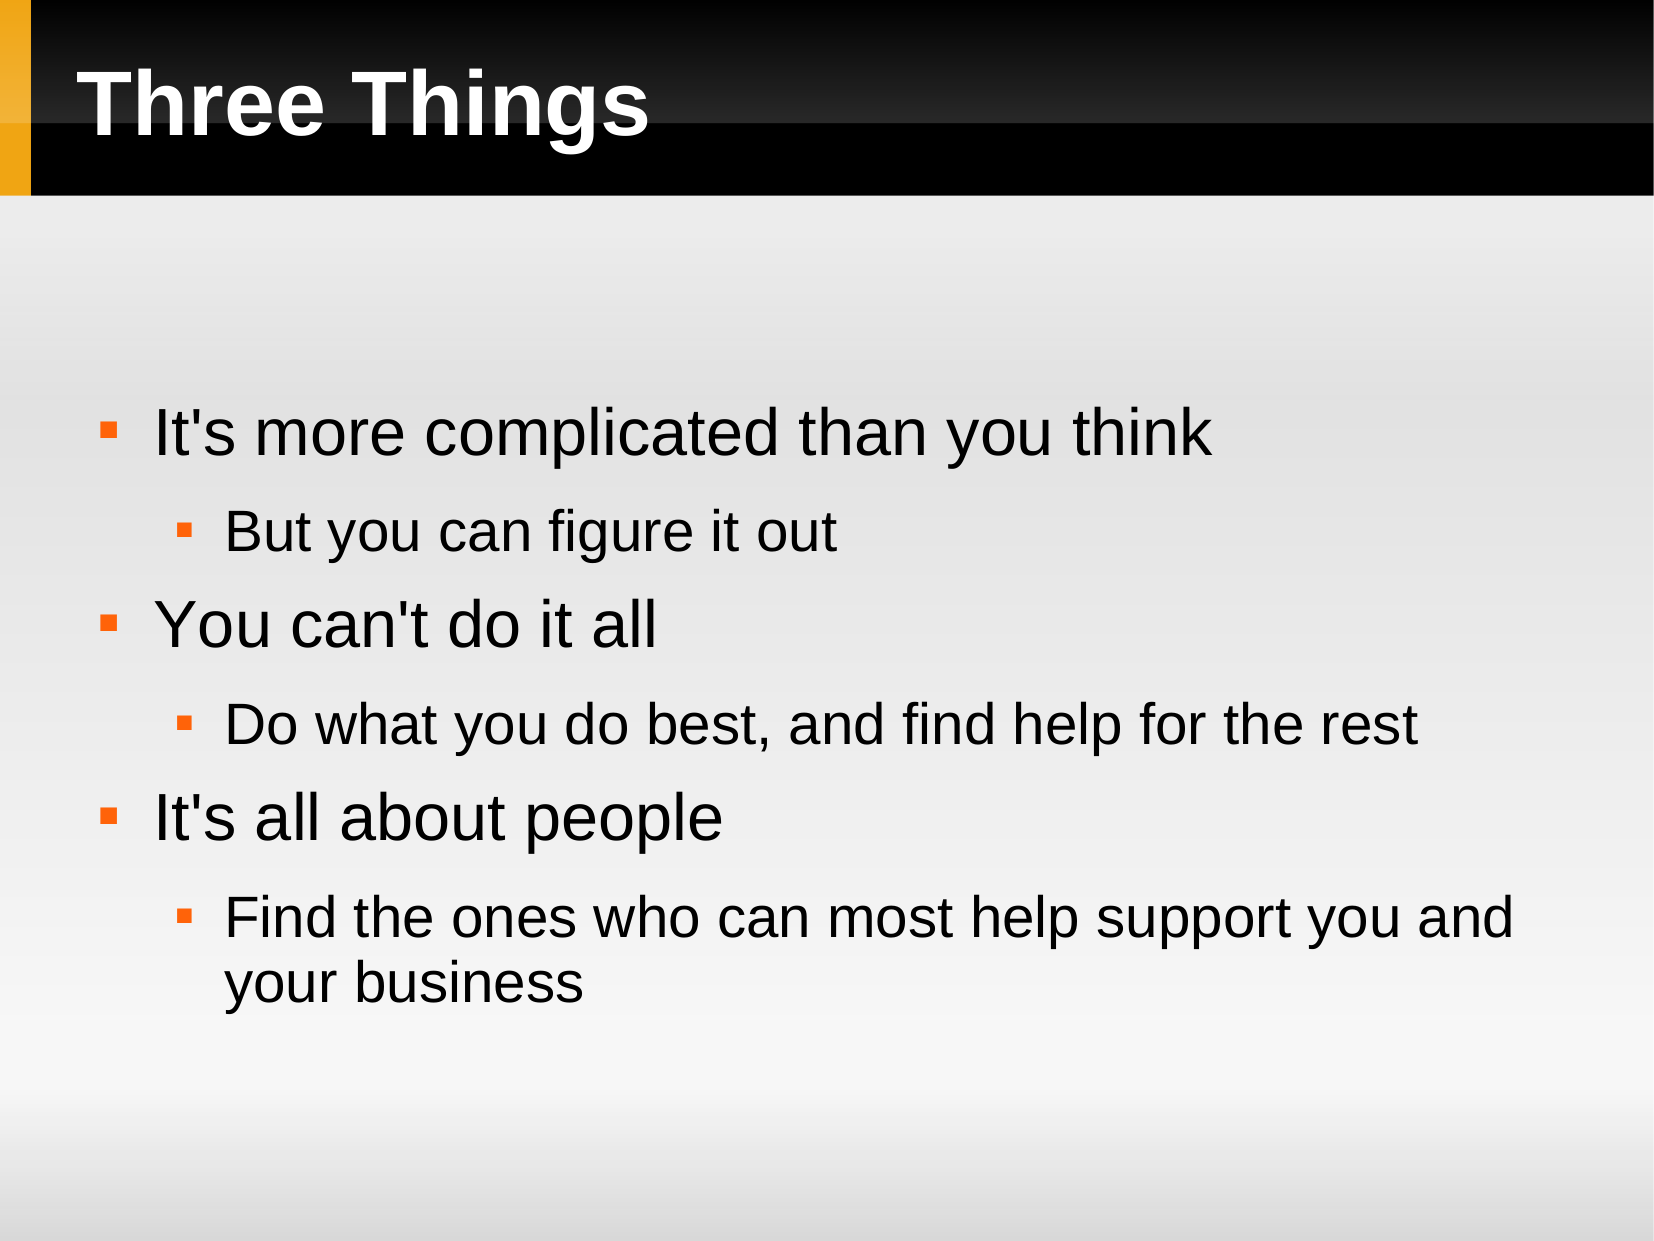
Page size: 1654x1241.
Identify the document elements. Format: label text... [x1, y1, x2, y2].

title Three Things [76, 0, 1565, 208]
list It's more complicated than you think But you can figure it out You can't do it all Do what you do best, and find help for the rest It's all about people Find the ones who can most help support you and your business [82, 290, 1571, 1094]
picture [0, 0, 1654, 1241]
